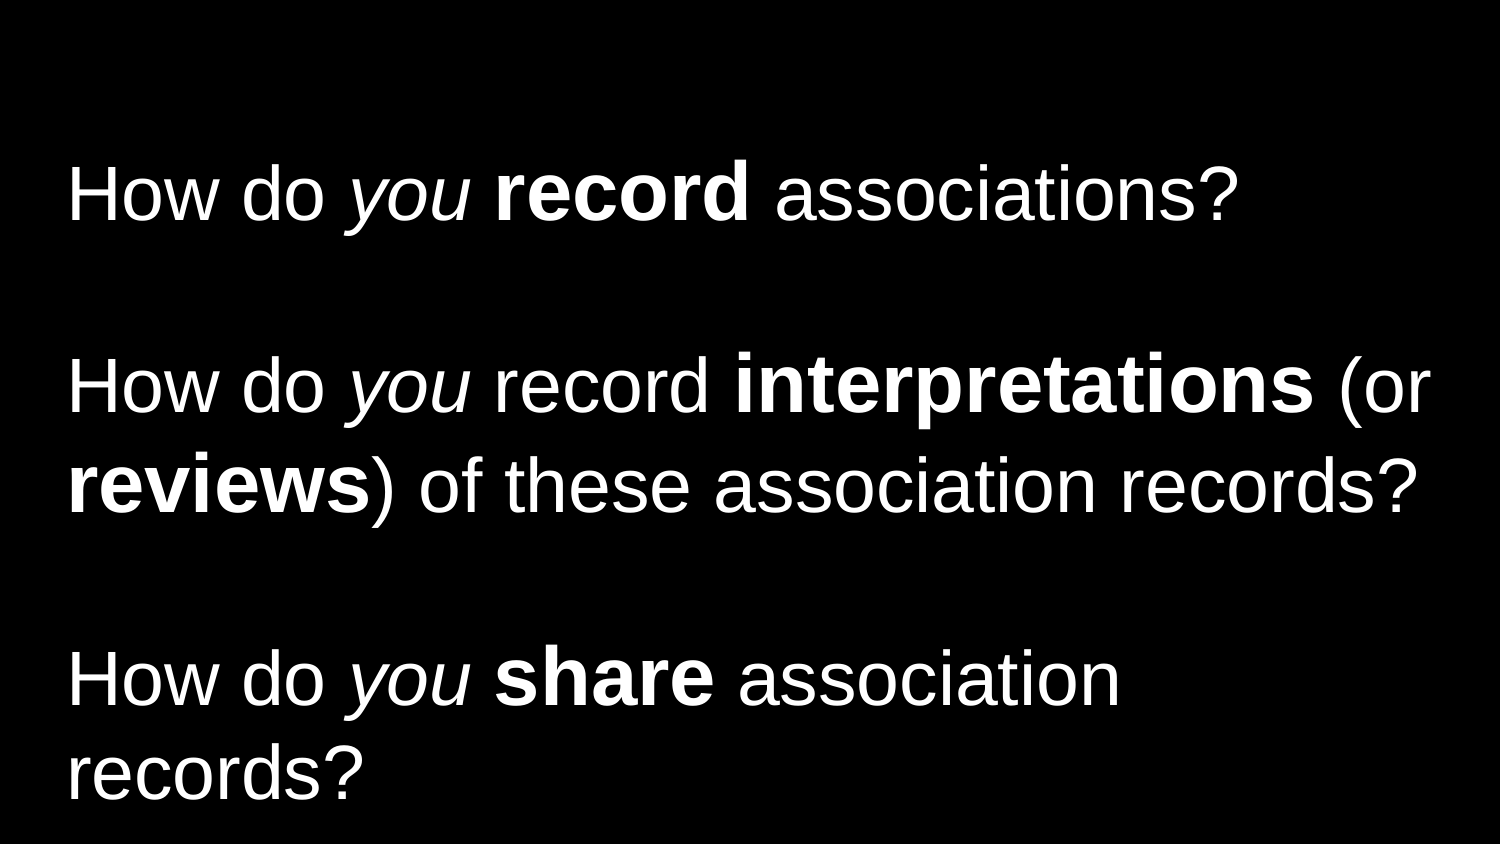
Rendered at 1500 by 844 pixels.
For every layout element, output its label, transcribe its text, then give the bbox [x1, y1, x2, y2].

title How do you record associations? How do you record interpretations (or reviews) of these association records? How do you share association records? [51, 122, 1449, 459]
